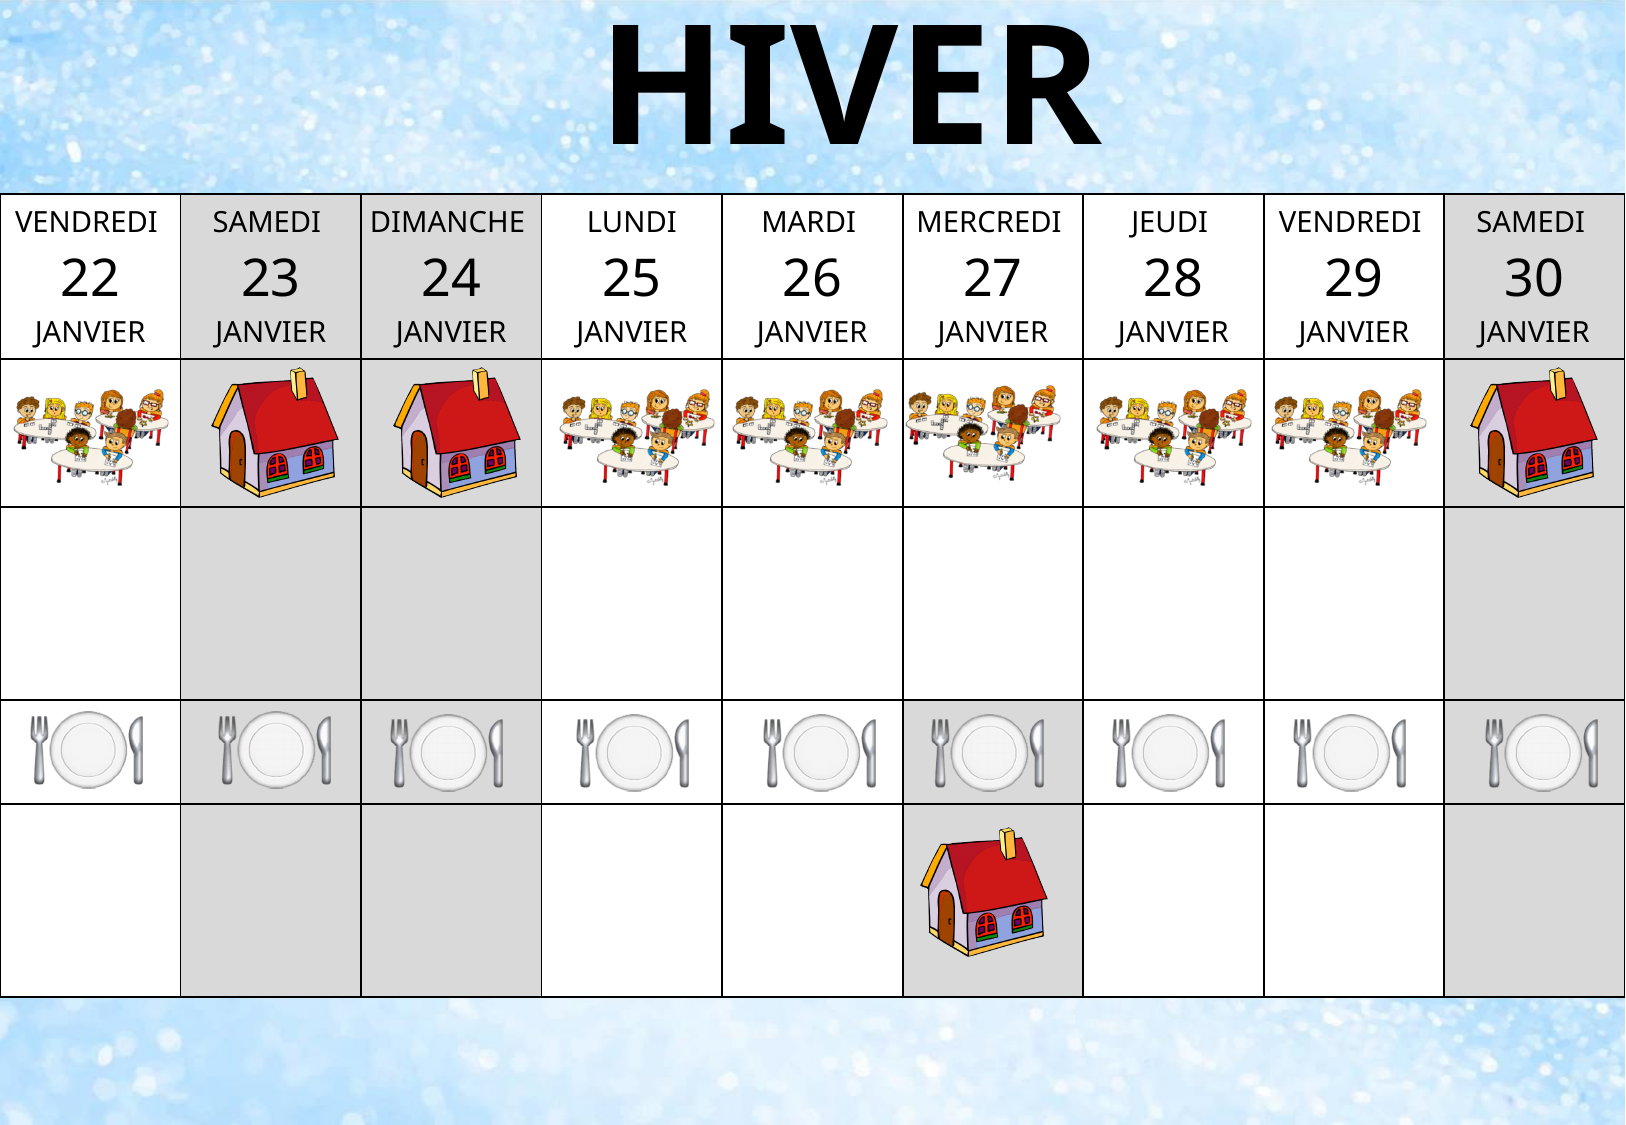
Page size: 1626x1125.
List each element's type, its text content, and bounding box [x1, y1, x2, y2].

table_cell [362, 805, 541, 996]
table_cell [880, 701, 902, 803]
picture [1470, 367, 1598, 498]
table_cell [1265, 360, 1443, 506]
table_cell [1, 701, 26, 803]
table_cell [904, 508, 1082, 699]
table_cell [723, 360, 902, 506]
picture [905, 379, 1062, 485]
text_box HIVER [590, 0, 1197, 186]
table_cell [1602, 701, 1624, 803]
table_cell [1265, 508, 1443, 699]
table_cell [181, 805, 360, 996]
table_cell [542, 360, 721, 506]
table_cell [335, 701, 360, 803]
table_cell [362, 360, 541, 506]
table_cell [1, 508, 180, 699]
picture [559, 383, 716, 490]
table_cell [181, 701, 214, 803]
picture [920, 827, 1048, 957]
table_header JEUDI 28 JANVIER [1084, 195, 1263, 358]
table_cell [1445, 508, 1624, 699]
table_cell [1445, 360, 1624, 506]
table_cell [693, 701, 721, 803]
picture [1096, 383, 1253, 490]
table_cell [1084, 701, 1108, 803]
table_header LUNDI 25 JANVIER [542, 195, 721, 358]
table_cell [723, 508, 902, 699]
picture [214, 689, 335, 811]
table_header DIMANCHE 24 JANVIER [362, 195, 541, 358]
table_cell [904, 360, 1082, 506]
table_cell [542, 805, 721, 996]
picture [759, 692, 880, 813]
table_cell [507, 701, 541, 803]
table_cell [181, 360, 360, 506]
table_cell [1229, 701, 1263, 803]
table_cell [542, 701, 572, 803]
table_header VENDREDI 29 JANVIER [1265, 195, 1443, 358]
table_cell [723, 805, 902, 996]
picture [1289, 692, 1410, 813]
picture [0, 0, 1625, 193]
picture [1481, 692, 1602, 813]
table_header MARDI 26 JANVIER [723, 195, 902, 358]
picture [1271, 383, 1428, 490]
table_cell [1048, 701, 1082, 803]
table_cell [723, 701, 759, 803]
table_header SAMEDI 23 JANVIER [181, 195, 360, 358]
table_cell [362, 508, 541, 699]
picture [927, 692, 1048, 813]
picture [211, 367, 339, 498]
table_header MERCREDI 27 JANVIER [904, 195, 1082, 358]
table_cell [542, 508, 721, 699]
table_header SAMEDI 30 JANVIER [1445, 195, 1624, 358]
table_cell [147, 701, 180, 803]
table_cell [1410, 701, 1443, 803]
table_cell [1445, 701, 1481, 803]
picture [386, 692, 507, 813]
picture [13, 383, 170, 490]
table_cell [1265, 805, 1443, 996]
table_cell [904, 701, 927, 803]
picture [393, 367, 521, 498]
table_cell [1445, 805, 1624, 996]
table_cell [1, 805, 180, 996]
table_cell [904, 805, 1082, 996]
table_cell [1084, 508, 1263, 699]
table_cell [1084, 360, 1263, 506]
table_cell [1, 360, 180, 506]
table_cell [1084, 805, 1263, 996]
table_cell [1265, 701, 1289, 803]
picture [1108, 692, 1229, 813]
picture [26, 689, 147, 811]
table_header VENDREDI 22 JANVIER [1, 195, 180, 358]
picture [0, 998, 1625, 1125]
table_cell [362, 701, 386, 803]
picture [572, 692, 693, 813]
picture [732, 383, 889, 490]
table_cell [181, 508, 360, 699]
